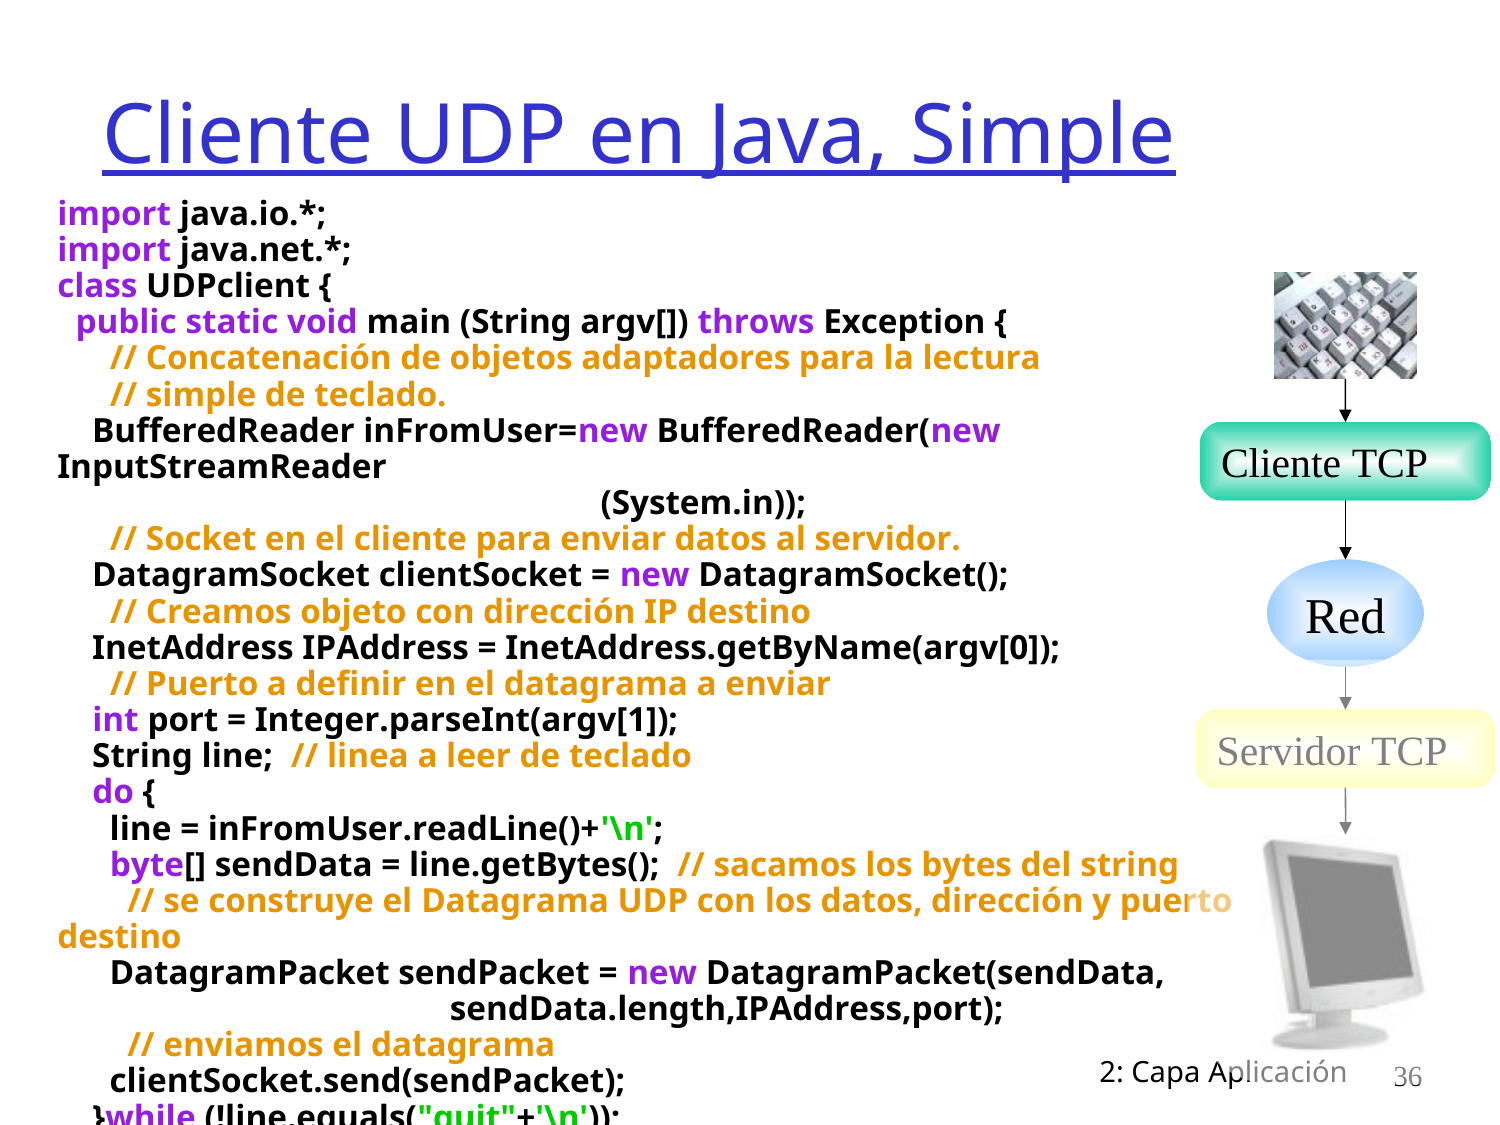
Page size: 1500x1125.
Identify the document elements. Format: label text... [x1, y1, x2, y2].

title Cliente UDP en Java, Simple [87, 37, 1363, 225]
list import java.io.*; import java.net.*; class UDPclient { public static void main (String argv[]) throws Exception { // Concatenación de objetos adaptadores para la lectura // simple de teclado. BufferedReader inFromUser=new BufferedReader(new InputStreamReader (System.in)); // Socket en el cliente para enviar datos al servidor. DatagramSocket clientSocket = new DatagramSocket(); // Creamos objeto con dirección IP destino InetAddress IPAddress = InetAddress.getByName(argv[0]); // Puerto a definir en el datagrama a enviar int port = Integer.parseInt(argv[1]); String line; // linea a leer de teclado do { line = inFromUser.readLine()+'\n'; byte[] sendData = line.getBytes(); // sacamos los bytes del string // se construye el Datagrama UDP con los datos, dirección y puerto destino DatagramPacket sendPacket = new DatagramPacket(sendData, sendData.length,IPAddress,port); // enviamos el datagrama clientSocket.send(sendPacket); }while (!line.equals("quit"+'\n')); // Cerramos el socket clientSocket.close(); } } [0, 152, 1313, 1125]
text_box [1187, 659, 1500, 1085]
picture [1274, 272, 1417, 379]
text_box Red [1267, 559, 1424, 659]
text_box Cliente TCP [1200, 422, 1491, 501]
